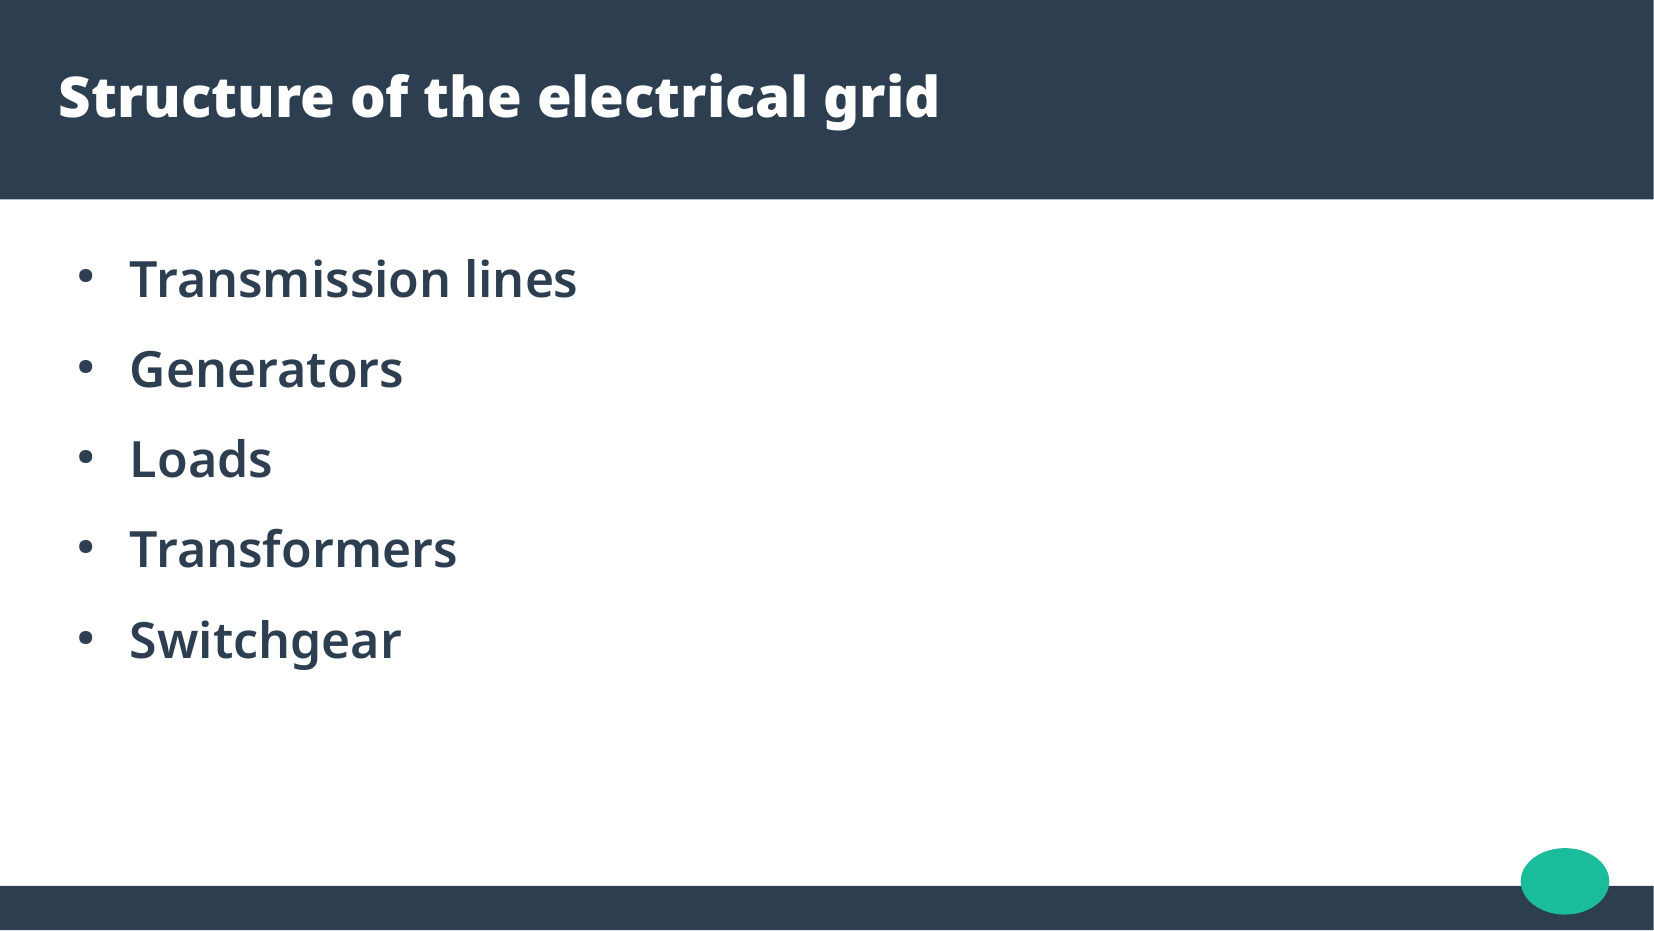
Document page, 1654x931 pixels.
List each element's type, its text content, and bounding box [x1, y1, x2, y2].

list Transmission lines Generators Loads Transformers Switchgear [59, 243, 1595, 864]
title Structure of the electrical grid [59, 37, 1595, 155]
